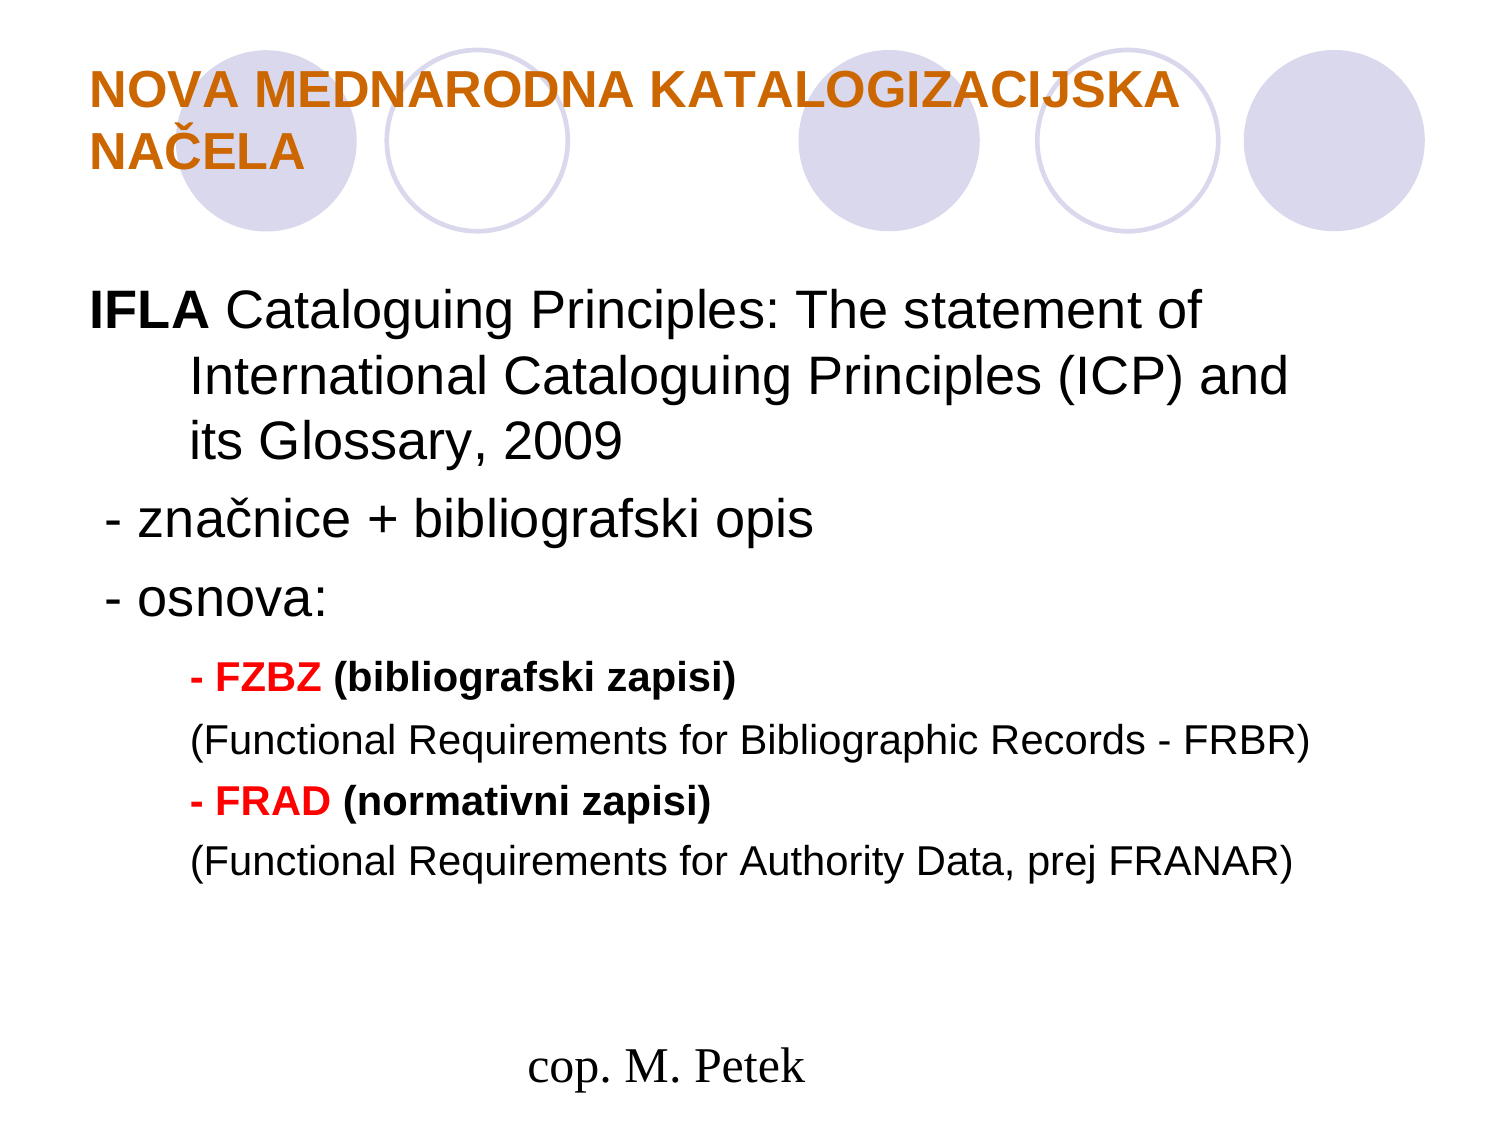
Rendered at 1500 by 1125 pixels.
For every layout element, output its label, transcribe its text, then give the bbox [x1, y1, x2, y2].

list IFLA Cataloguing Principles: The statement of International Cataloguing Principles (ICP) and its Glossary, 2009 - značnice + bibliografski opis - osnova: - FZBZ (bibliografski zapisi) (Functional Requirements for Bibliographic Records - FRBR) - FRAD (normativni zapisi) (Functional Requirements for Authority Data, prej FRANAR) [75, 267, 1351, 1083]
title NOVA MEDNARODNA KATALOGIZACIJSKA NAČELA [75, 45, 1426, 191]
